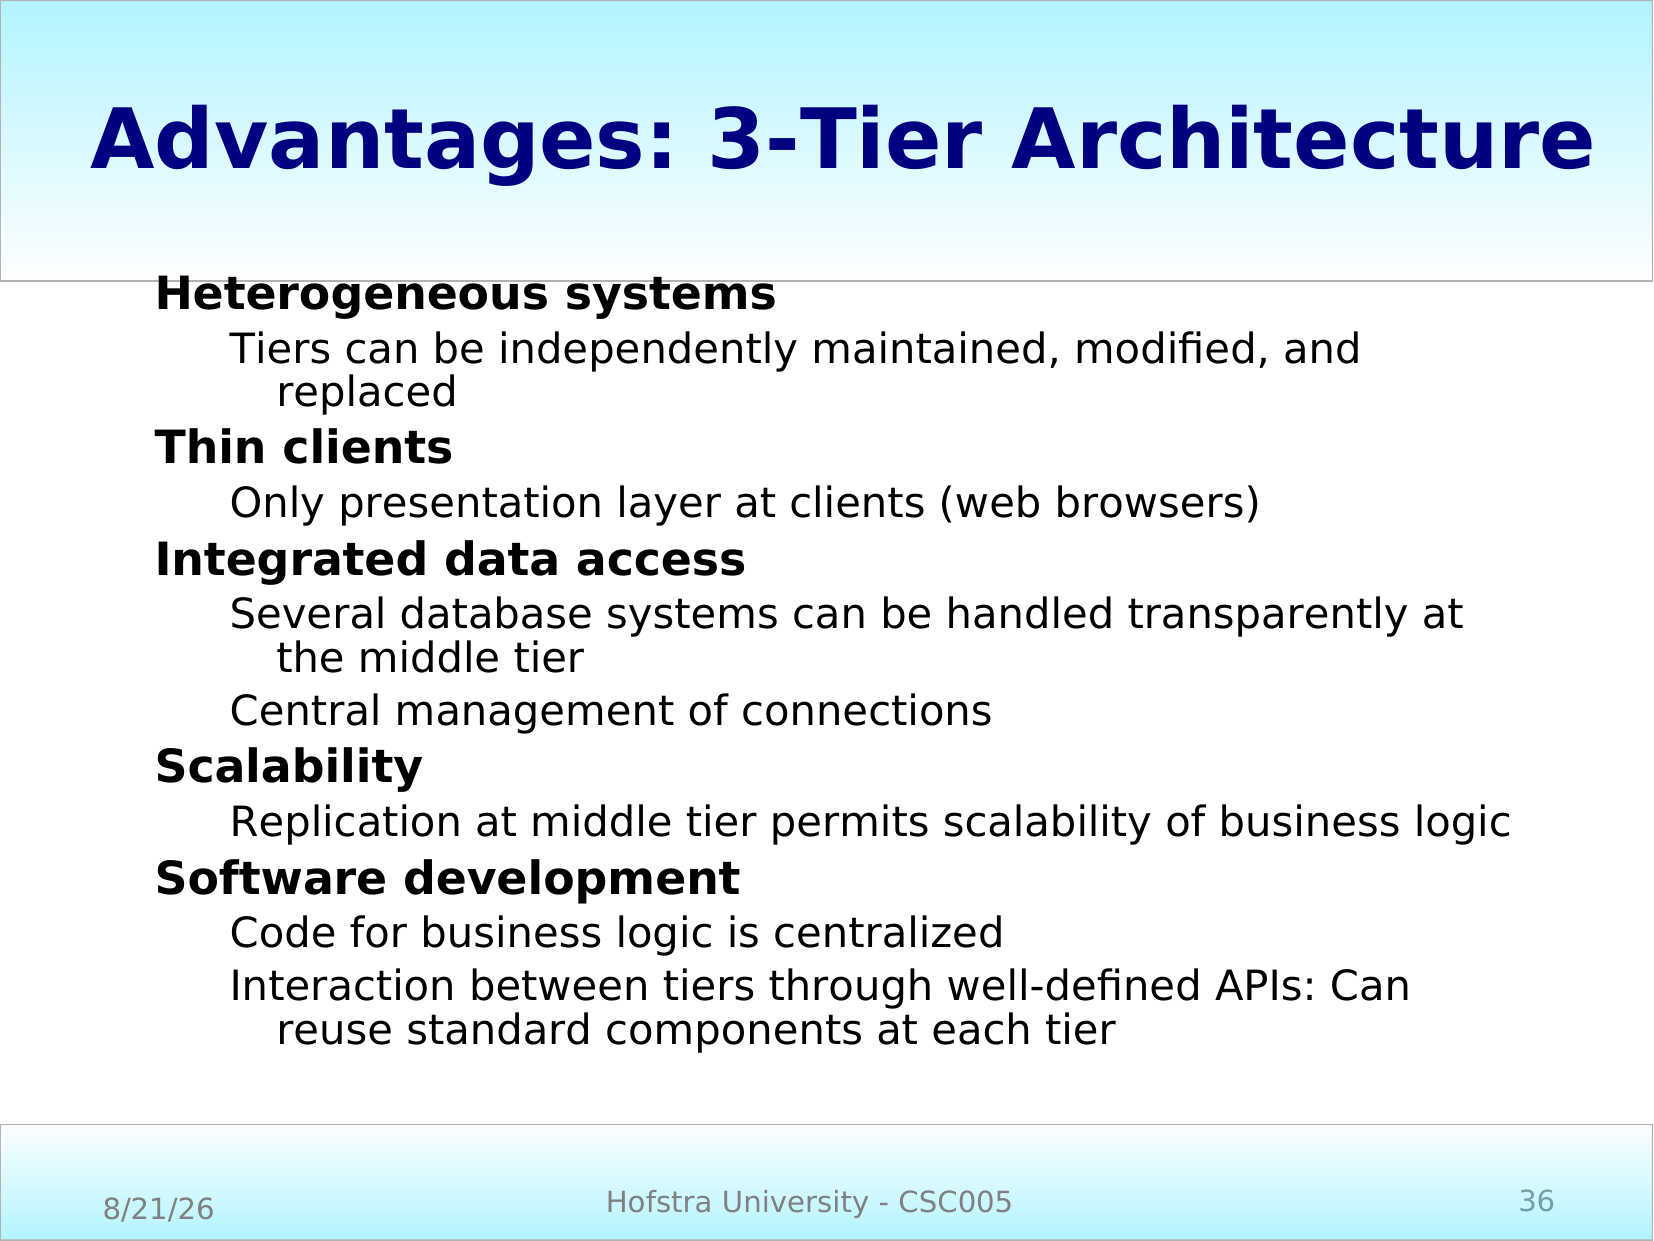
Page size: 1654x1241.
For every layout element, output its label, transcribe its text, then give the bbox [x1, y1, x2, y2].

title Advantages: 3-Tier Architecture [75, 21, 1613, 259]
list Heterogeneous systems Tiers can be independently maintained, modified, and replaced Thin clients Only presentation layer at clients (web browsers) Integrated data access Several database systems can be handled transparently at the middle tier Central management of connections Scalability Replication at middle tier permits scalability of business logic Software development Code for business logic is centralized Interaction between tiers through well-defined APIs: Can reuse standard components at each tier [139, 263, 1545, 1137]
